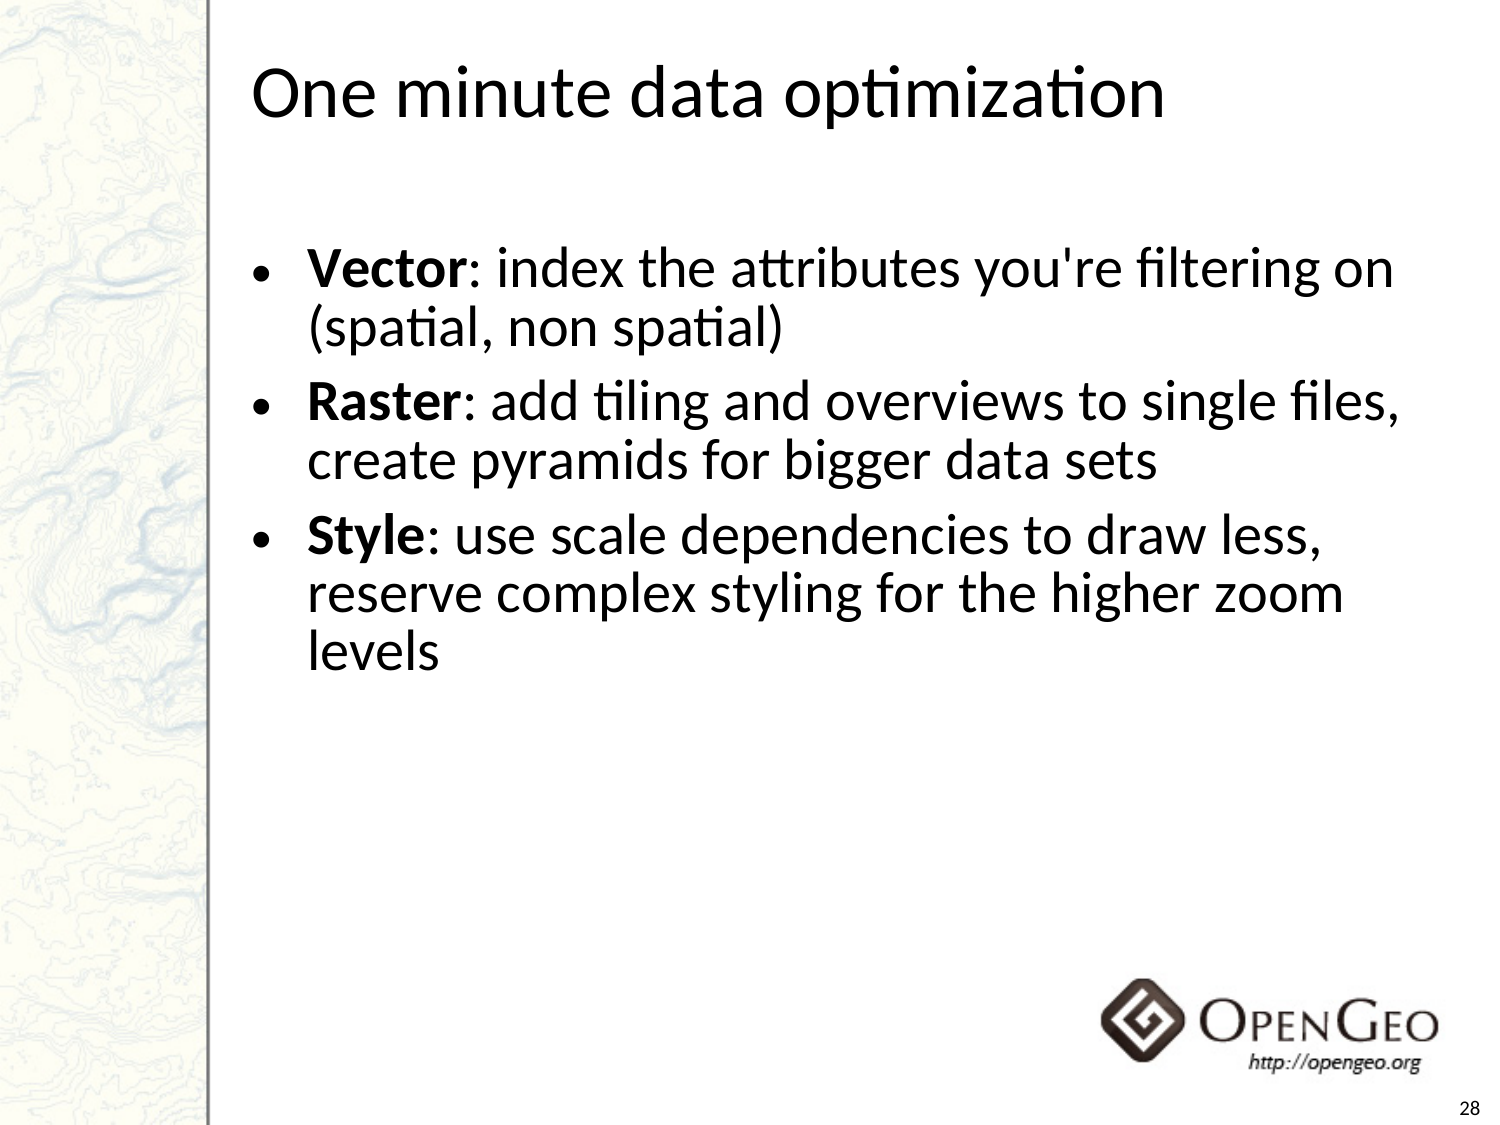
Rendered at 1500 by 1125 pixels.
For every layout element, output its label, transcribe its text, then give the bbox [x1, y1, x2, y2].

list Vector: index the attributes you're filtering on (spatial, non spatial) Raster: add tiling and overviews to single files, create pyramids for bigger data sets Style: use scale dependencies to draw less, reserve complex styling for the higher zoom levels [236, 236, 1426, 979]
title One minute data optimization [236, 20, 1426, 178]
picture [0, 0, 1500, 1125]
